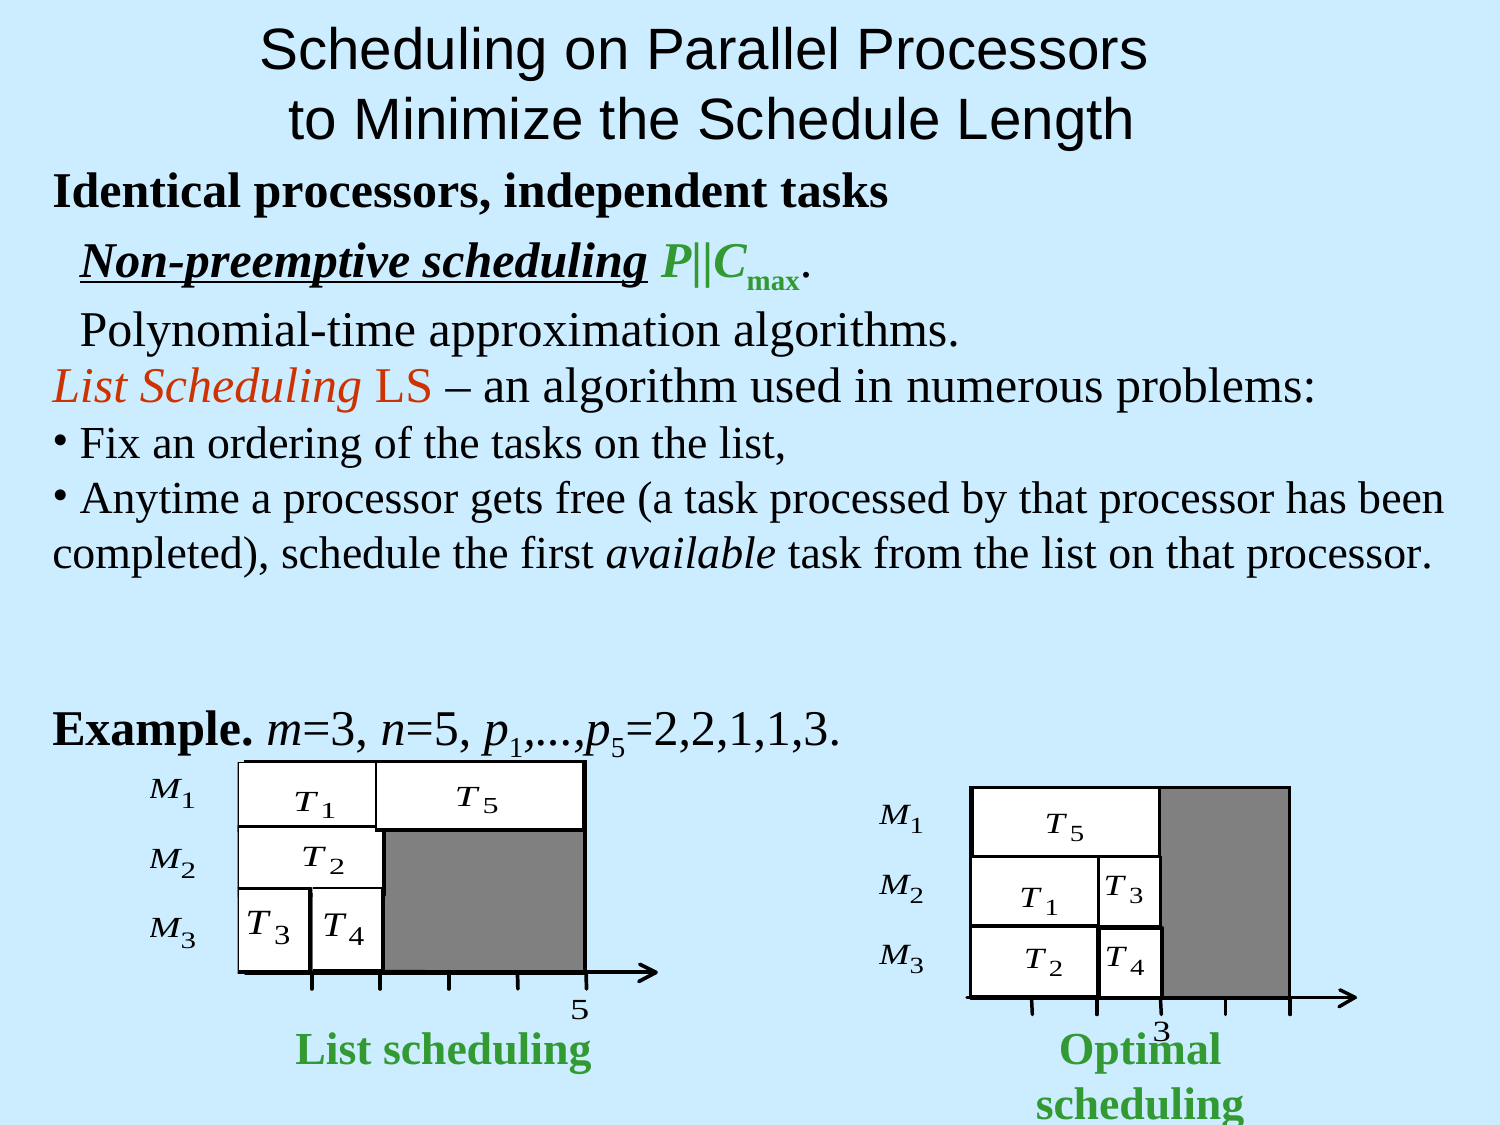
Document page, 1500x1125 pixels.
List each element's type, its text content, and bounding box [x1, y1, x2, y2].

title Scheduling on Parallel Processors to Minimize the Schedule Length [0, 0, 1463, 175]
chart [879, 786, 1363, 1056]
text_box List scheduling [274, 1010, 613, 1082]
text_box Non-preemptive scheduling P||Cmax. Polynomial-time approximation algorithms. [64, 219, 1500, 364]
text_box Identical processors, independent tasks [37, 149, 1500, 226]
text_box List Scheduling LS – an algorithm used in numerous problems: Fix an ordering of the tasks on the list, Anytime a processor gets free (a task processed by that processor has been completed), schedule the first available task from the list on that processor. [37, 345, 1500, 586]
chart [150, 760, 663, 1034]
text_box Optimal scheduling [968, 1056, 1312, 1125]
text_box Example. m=3, n=5, p1,...,p5=2,2,1,1,3. [37, 687, 1376, 772]
